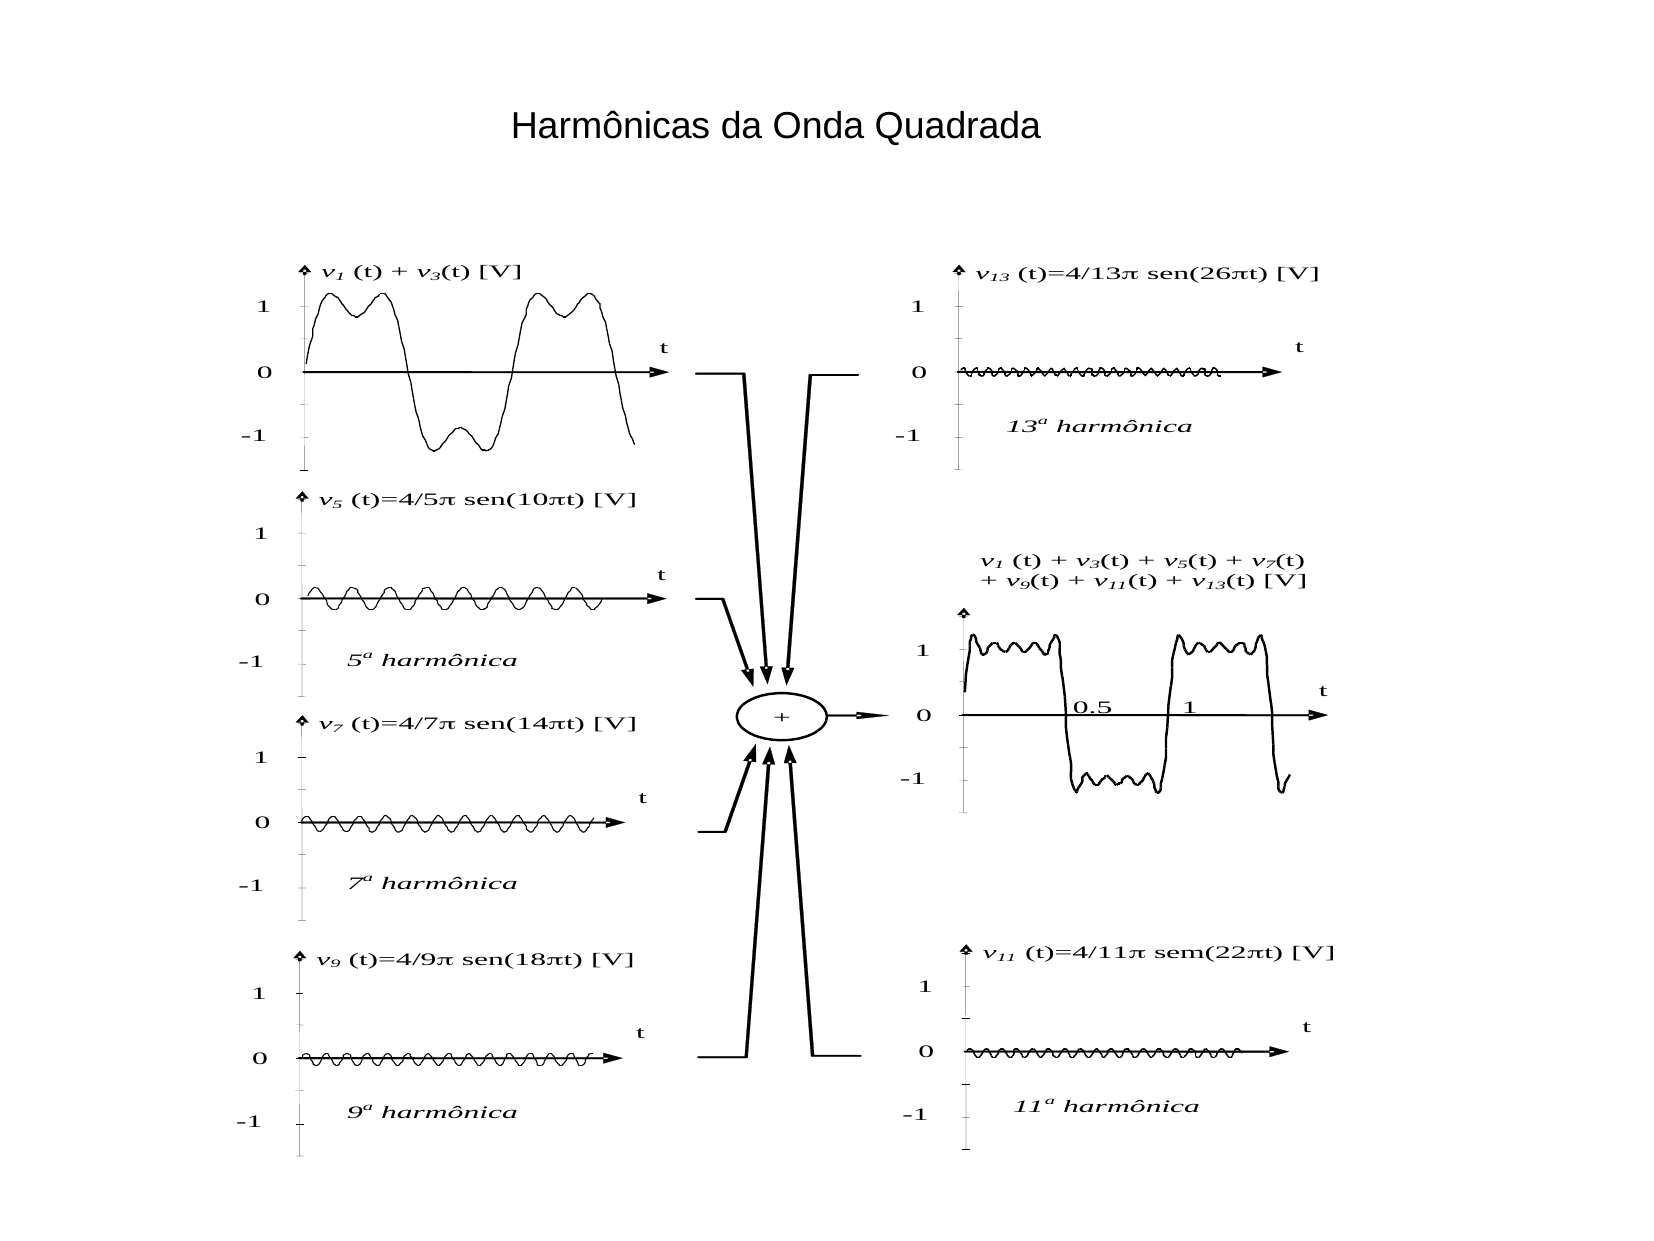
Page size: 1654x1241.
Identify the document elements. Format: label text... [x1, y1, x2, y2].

text_box Harmônicas da Onda Quadrada [496, 96, 1075, 154]
picture [212, 259, 1371, 1158]
